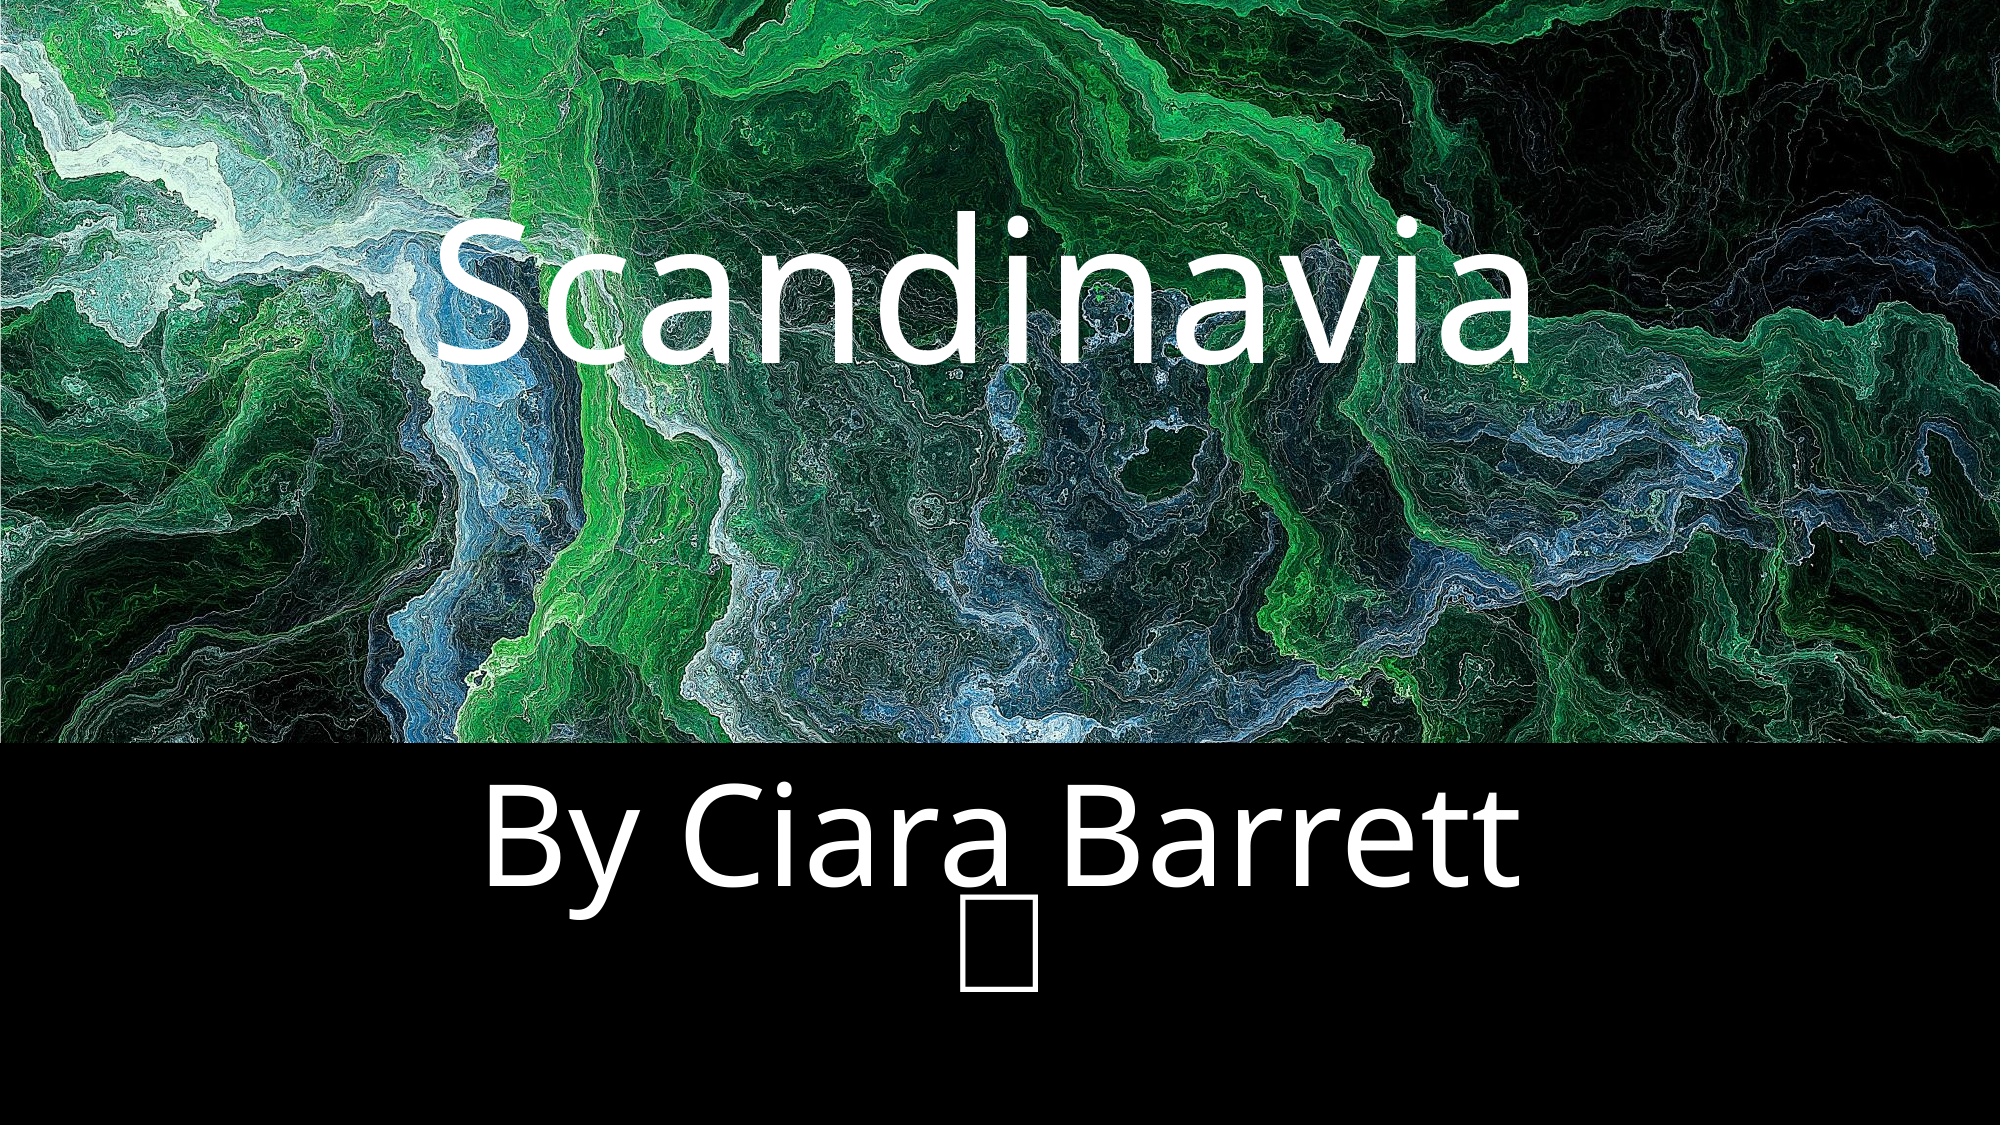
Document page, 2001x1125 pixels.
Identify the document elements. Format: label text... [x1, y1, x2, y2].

title Scandinavia [223, 94, 1751, 415]
text_box [0, 743, 2000, 1125]
subtitle By Ciara Barrett  [249, 811, 1750, 1031]
picture [0, 0, 2000, 743]
